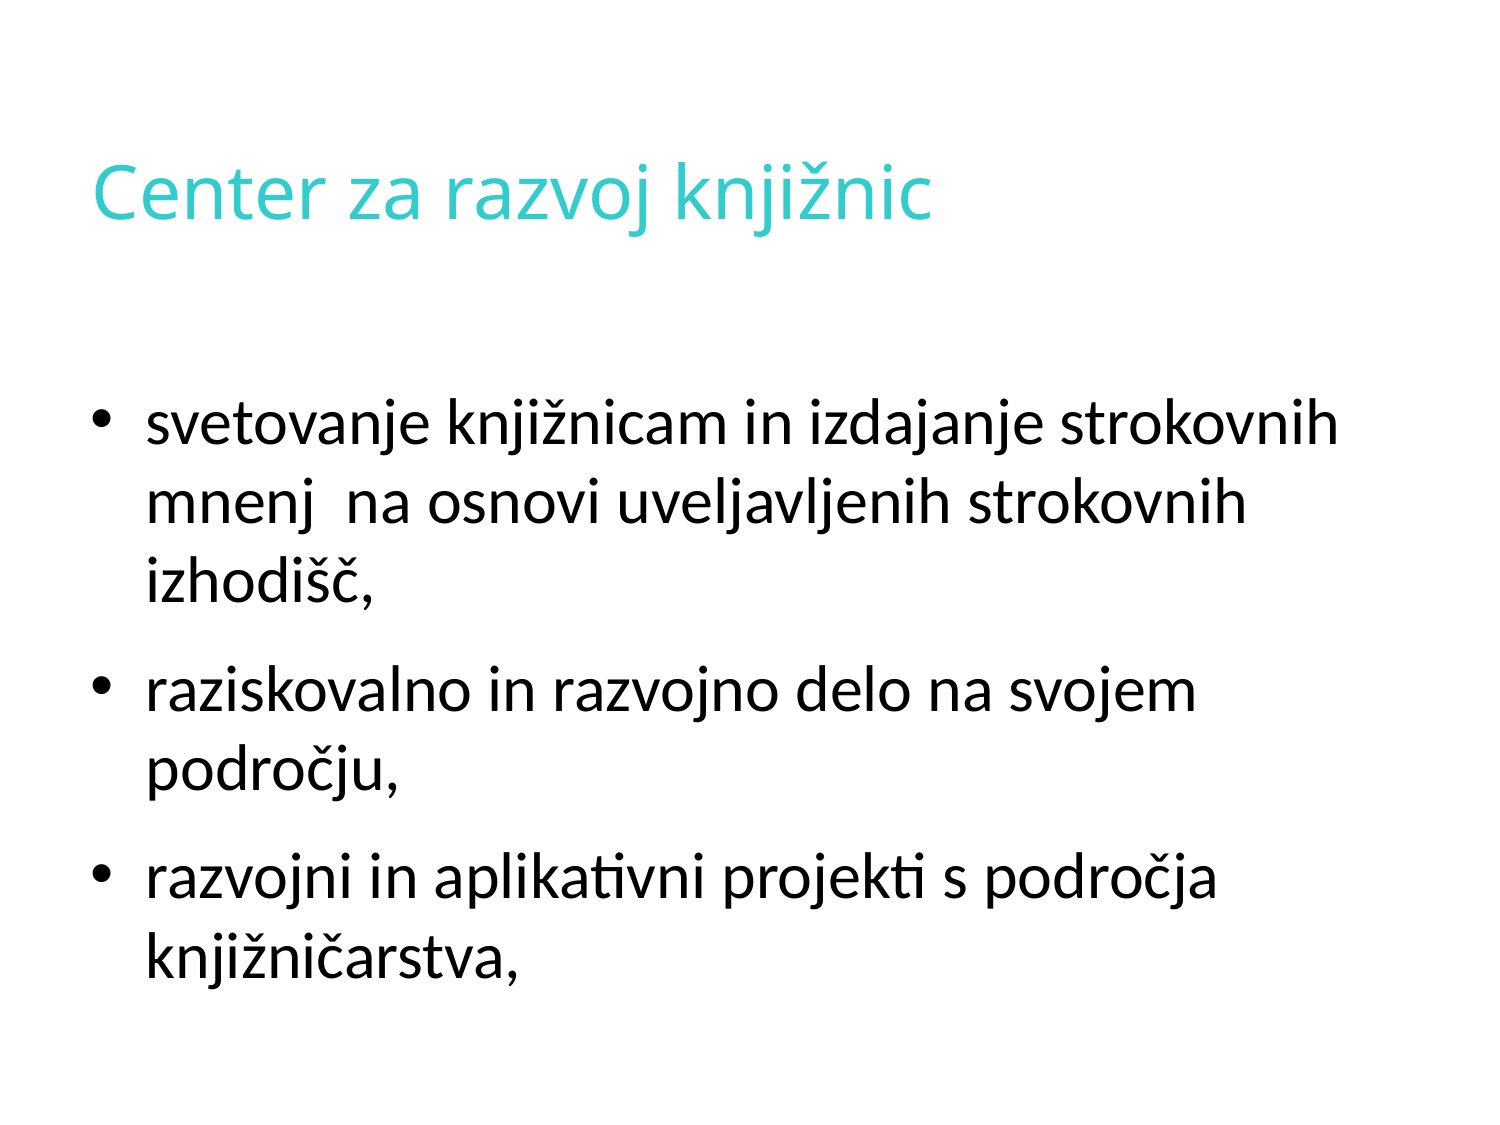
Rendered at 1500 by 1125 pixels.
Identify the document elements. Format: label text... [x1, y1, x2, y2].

list svetovanje knjižnicam in izdajanje strokovnih mnenj na osnovi uveljavljenih strokovnih izhodišč, raziskovalno in razvojno delo na svojem področju, razvojni in aplikativni projekti s področja knjižničarstva, [75, 262, 1425, 1005]
text_box Center za razvoj knjižnic [76, 137, 1404, 313]
